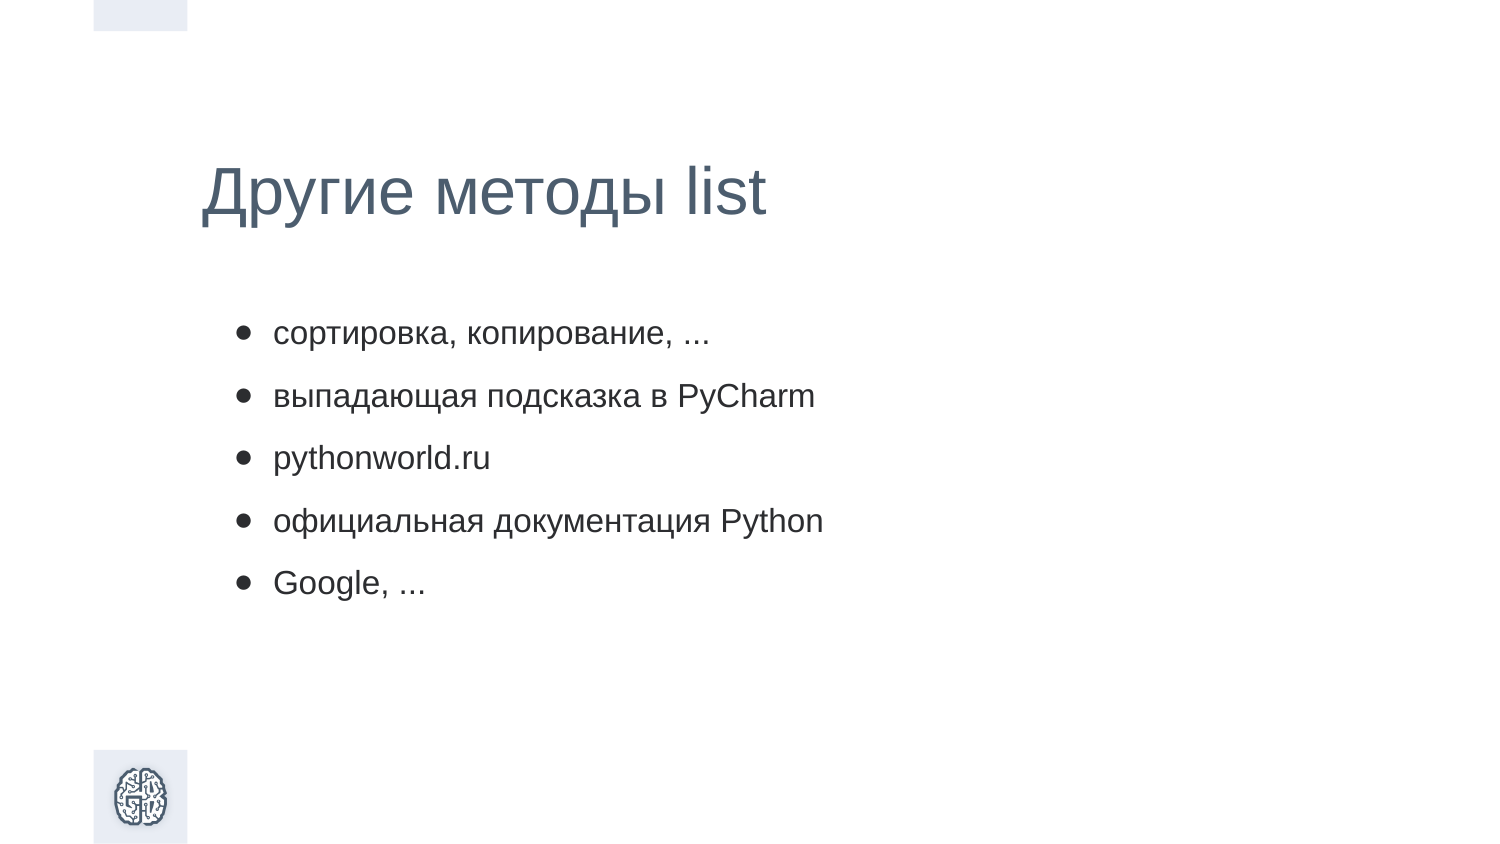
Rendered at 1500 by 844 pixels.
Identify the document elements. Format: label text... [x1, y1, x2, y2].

text_box выпадающая подсказка в PyСharm [187, 358, 1312, 409]
text_box сортировка, копирование, ... [187, 284, 1312, 358]
text_box официальная документация Python [187, 472, 1312, 534]
text_box pythonworld.ru [187, 409, 1312, 472]
text_box Другие методы list [187, 93, 1312, 282]
text_box Google, ... [187, 534, 1312, 608]
picture [106, 760, 175, 834]
